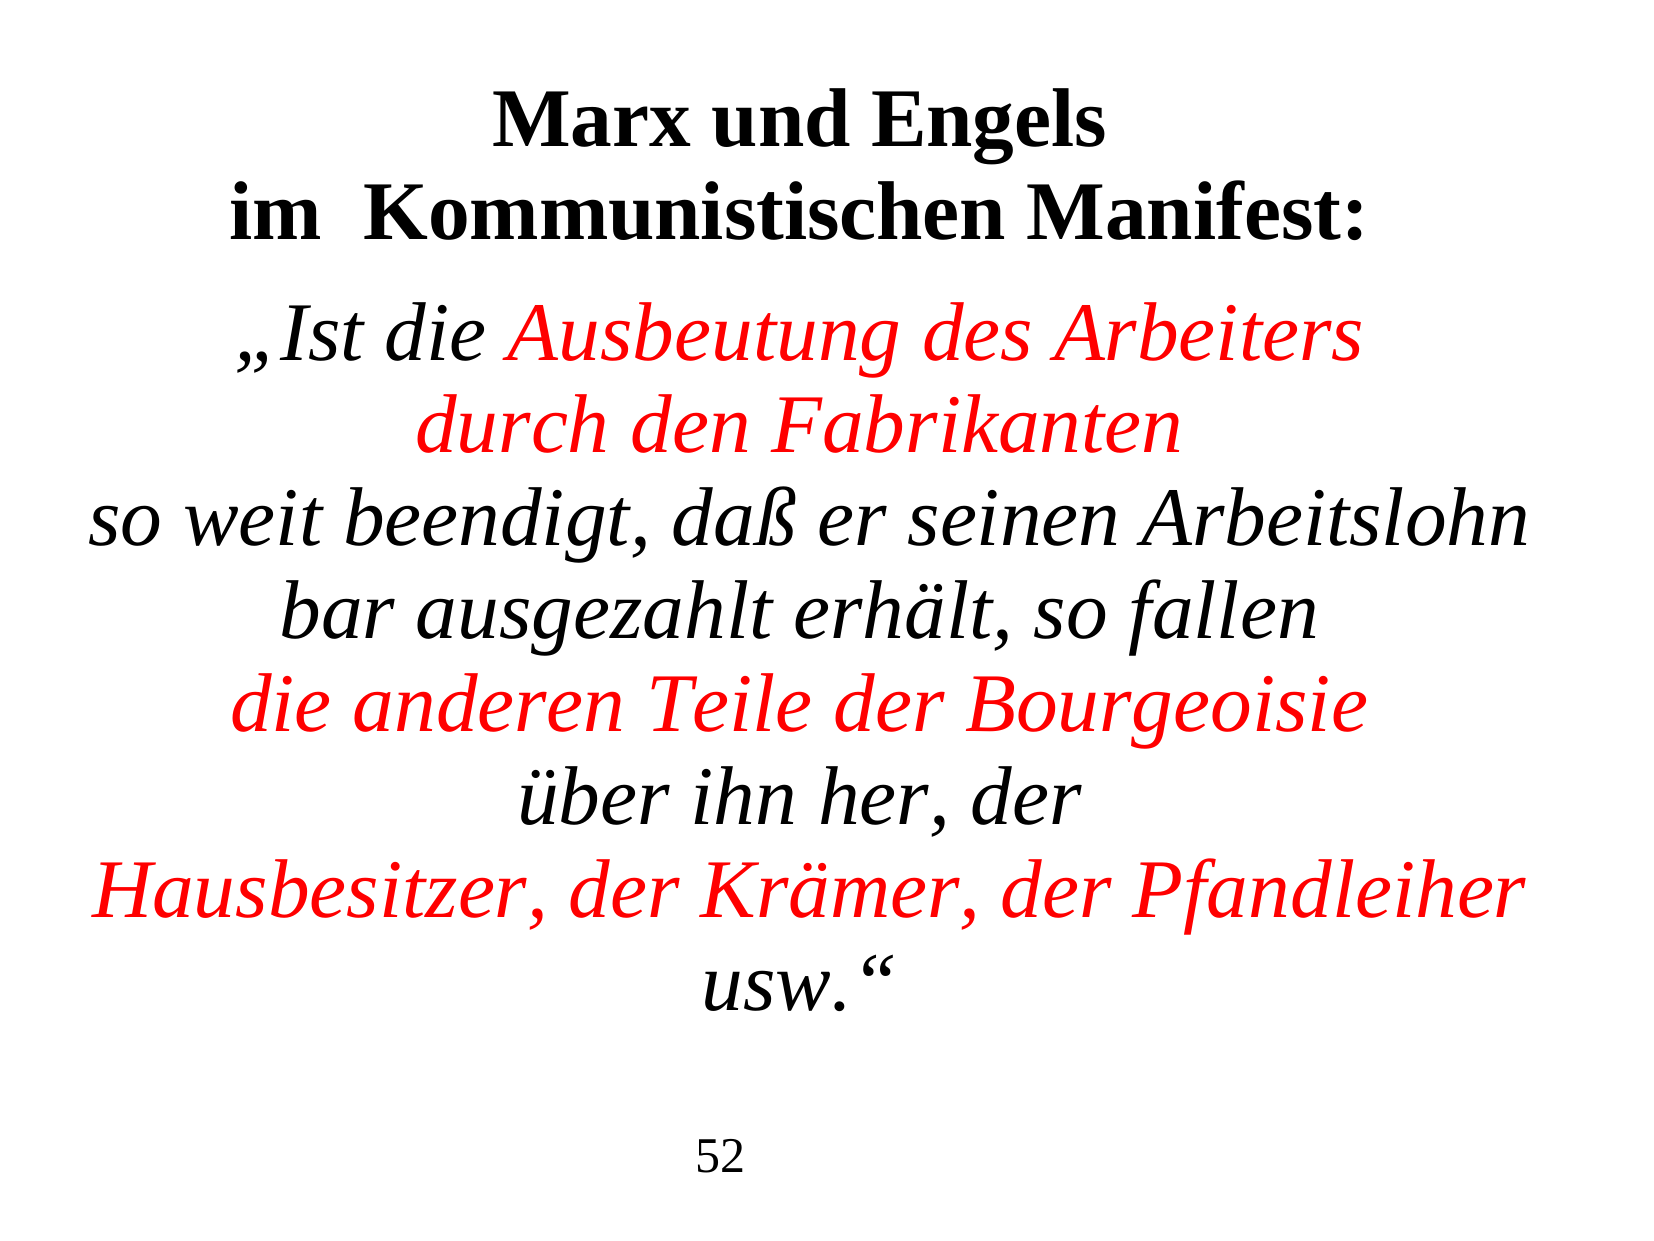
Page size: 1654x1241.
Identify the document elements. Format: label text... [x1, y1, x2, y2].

text_box <Nummer> [695, 1124, 931, 1186]
text_box Marx und Engels im Kommunistischen Manifest: „Ist die Ausbeutung des Arbeiters durch den Fabrikanten so weit beendigt, daß er seinen Arbeitslohn bar ausgezahlt erhält, so fallen die anderen Teile der Bourgeoisie über ihn her, der Hausbesitzer, der Krämer, der Pfandleiher usw.“ [44, 66, 1576, 1117]
